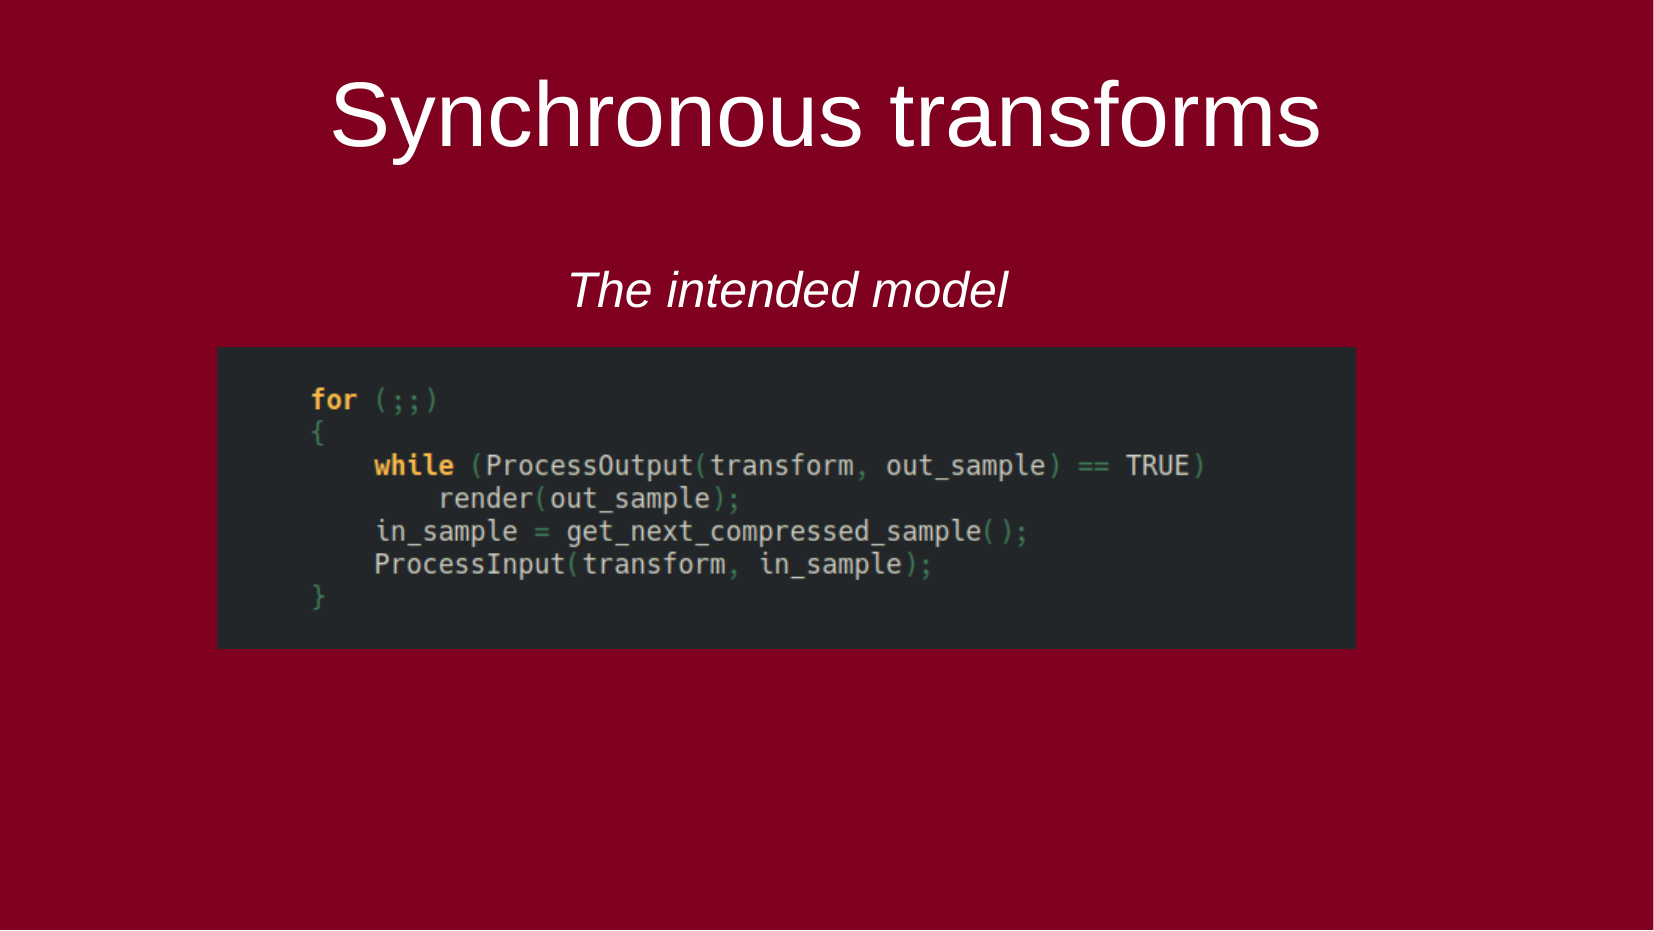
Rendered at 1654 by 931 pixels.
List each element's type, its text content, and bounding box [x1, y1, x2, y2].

text_box The intended model [337, 254, 1238, 330]
picture [217, 347, 1356, 649]
title Synchronous transforms [82, 37, 1571, 193]
